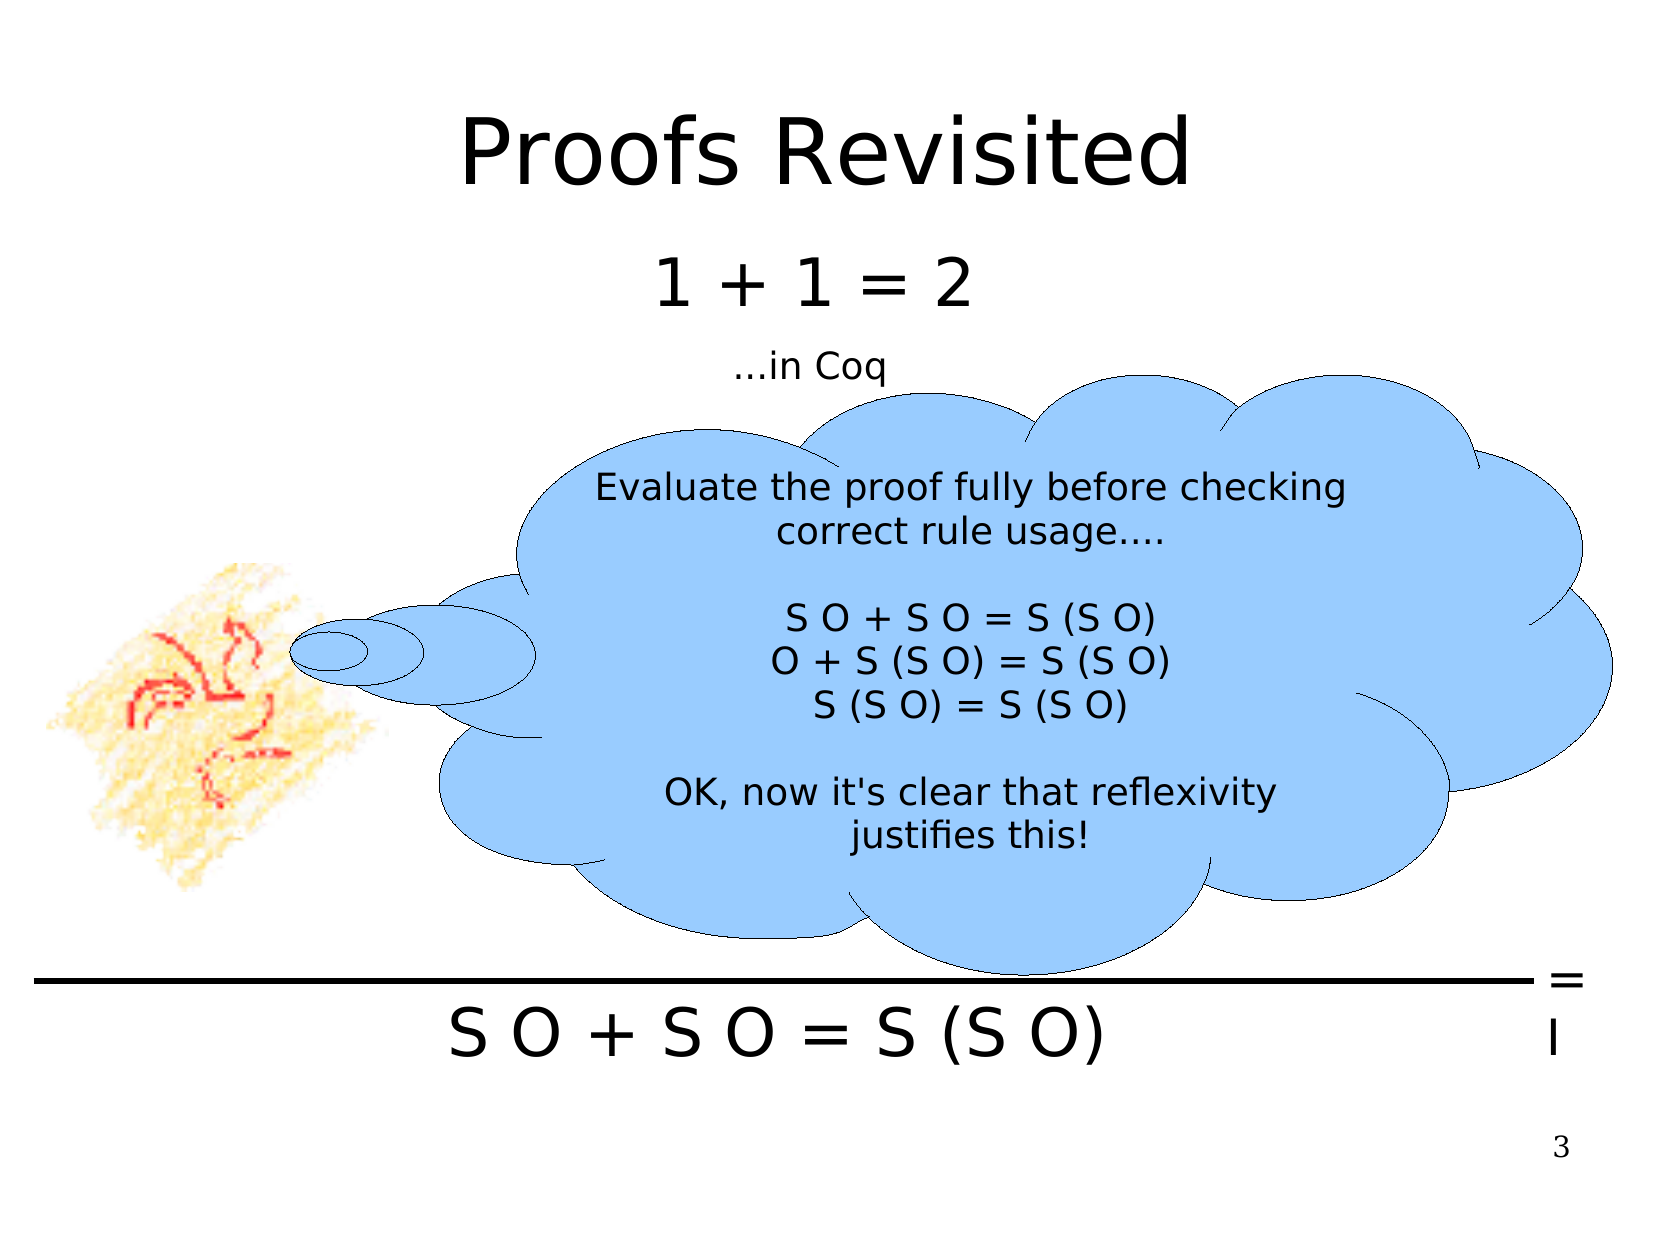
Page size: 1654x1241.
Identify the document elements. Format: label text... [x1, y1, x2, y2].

text_box 1 + 1 = 2 [637, 236, 1013, 330]
text_box Evaluate the proof fully before checking correct rule usage.... S O + S O = S (S O) O + S (S O) = S (S O) S (S O) = S (S O) OK, now it's clear that reflexivity justifies this! [289, 375, 1613, 976]
text_box =I [1531, 943, 1617, 1017]
text_box ...in Coq [717, 337, 936, 396]
picture [46, 563, 389, 892]
title Proofs Revisited [82, 56, 1571, 250]
text_box S O + S O = S (S O) [432, 986, 1146, 1080]
